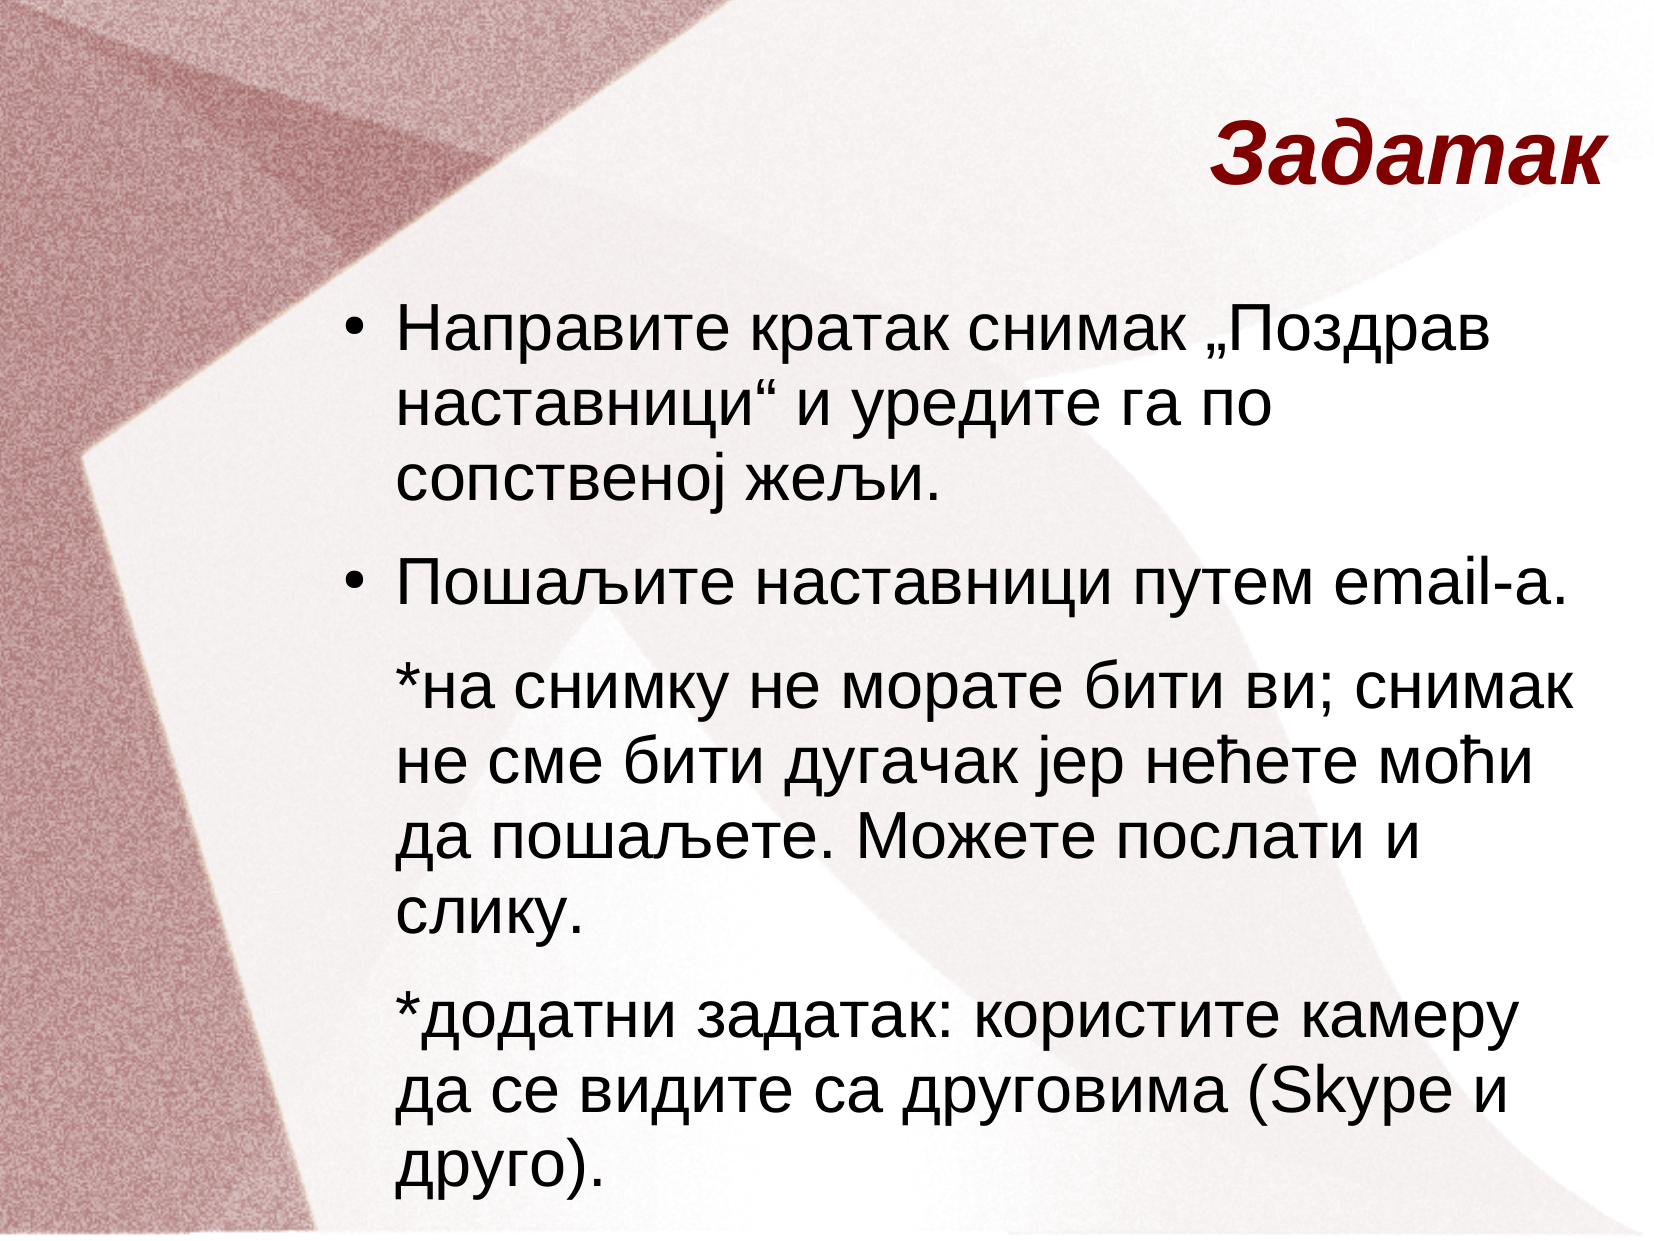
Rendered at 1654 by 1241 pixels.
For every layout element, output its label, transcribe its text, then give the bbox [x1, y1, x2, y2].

picture [0, 0, 1654, 1241]
title Задатак [596, 49, 1607, 257]
list Направите кратак снимак „Поздрав наставници“ и уредите га по сопственој жељи. Пошаљите наставници путем email-a. *на снимку не морате бити ви; снимак не сме бити дугачак јер нећете моћи да пошаљете. Можете послати и слику. *додатни задатак: користите камеру да се видите са друговима (Skype и друго). [324, 290, 1601, 1202]
